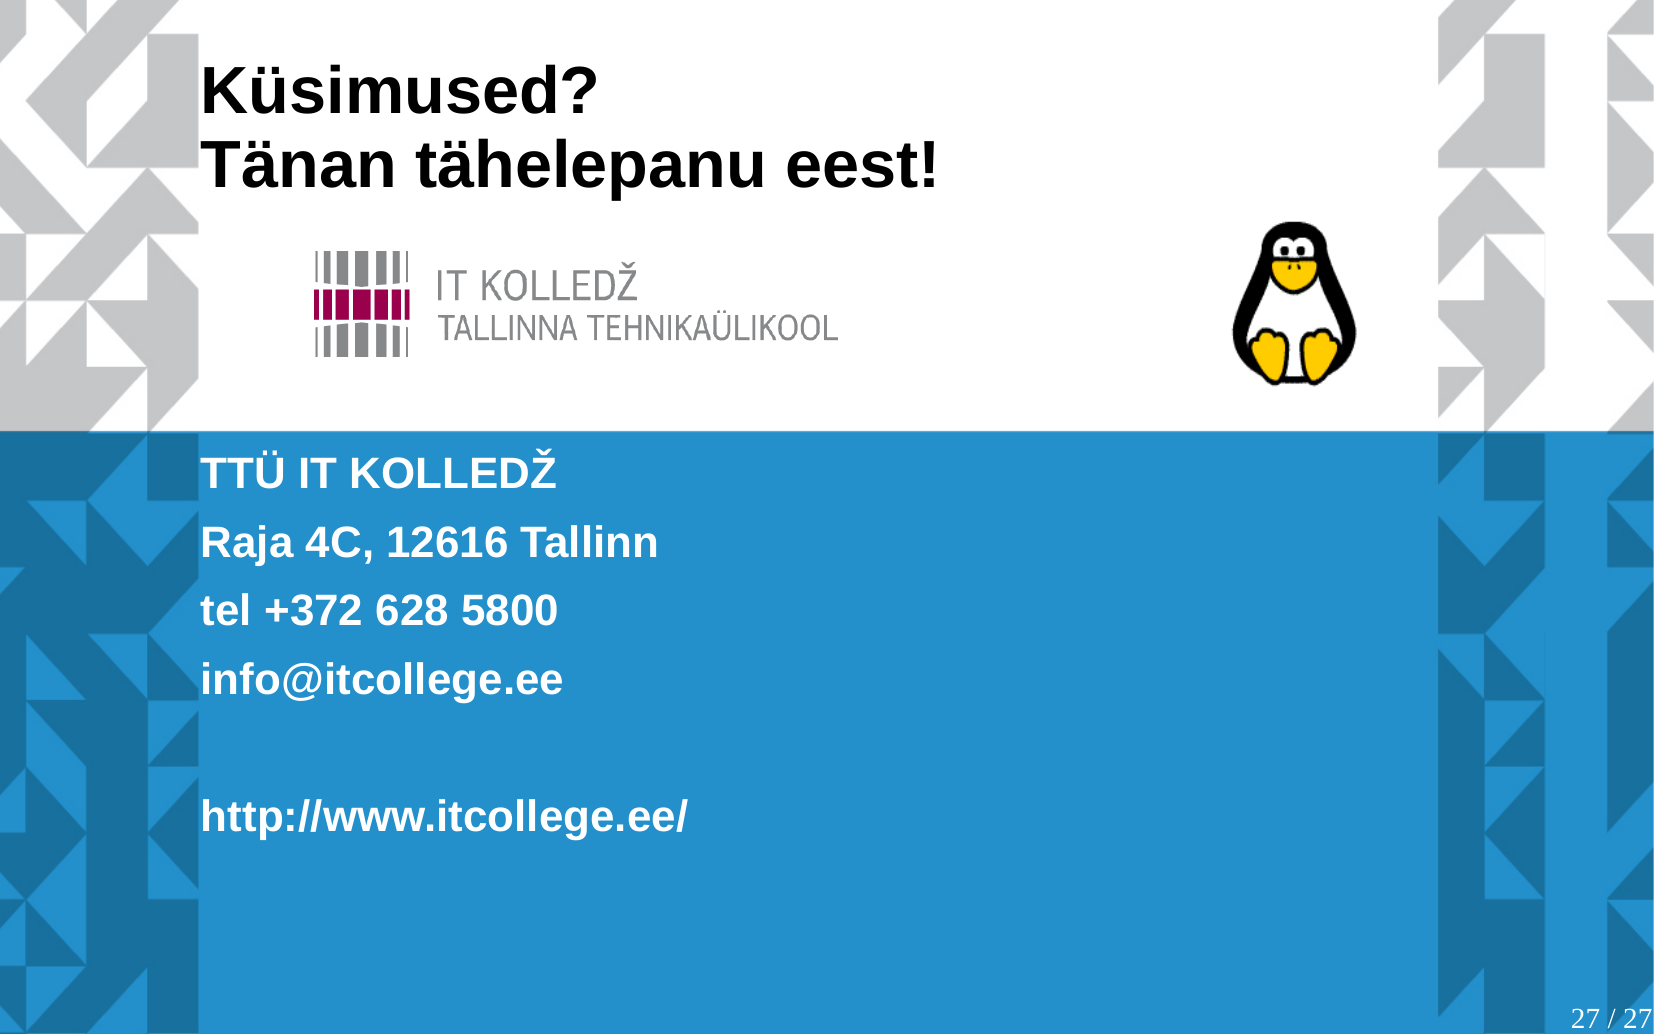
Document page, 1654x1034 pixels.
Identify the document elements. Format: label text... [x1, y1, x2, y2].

picture [0, 0, 1654, 1034]
list TTÜ IT KOLLEDŽ Raja 4C, 12616 Tallinn tel +372 628 5800 info@itcollege.ee http://www.itcollege.ee/ [200, 448, 1430, 842]
title Küsimused? Tänan tähelepanu eest! [200, 41, 1170, 214]
